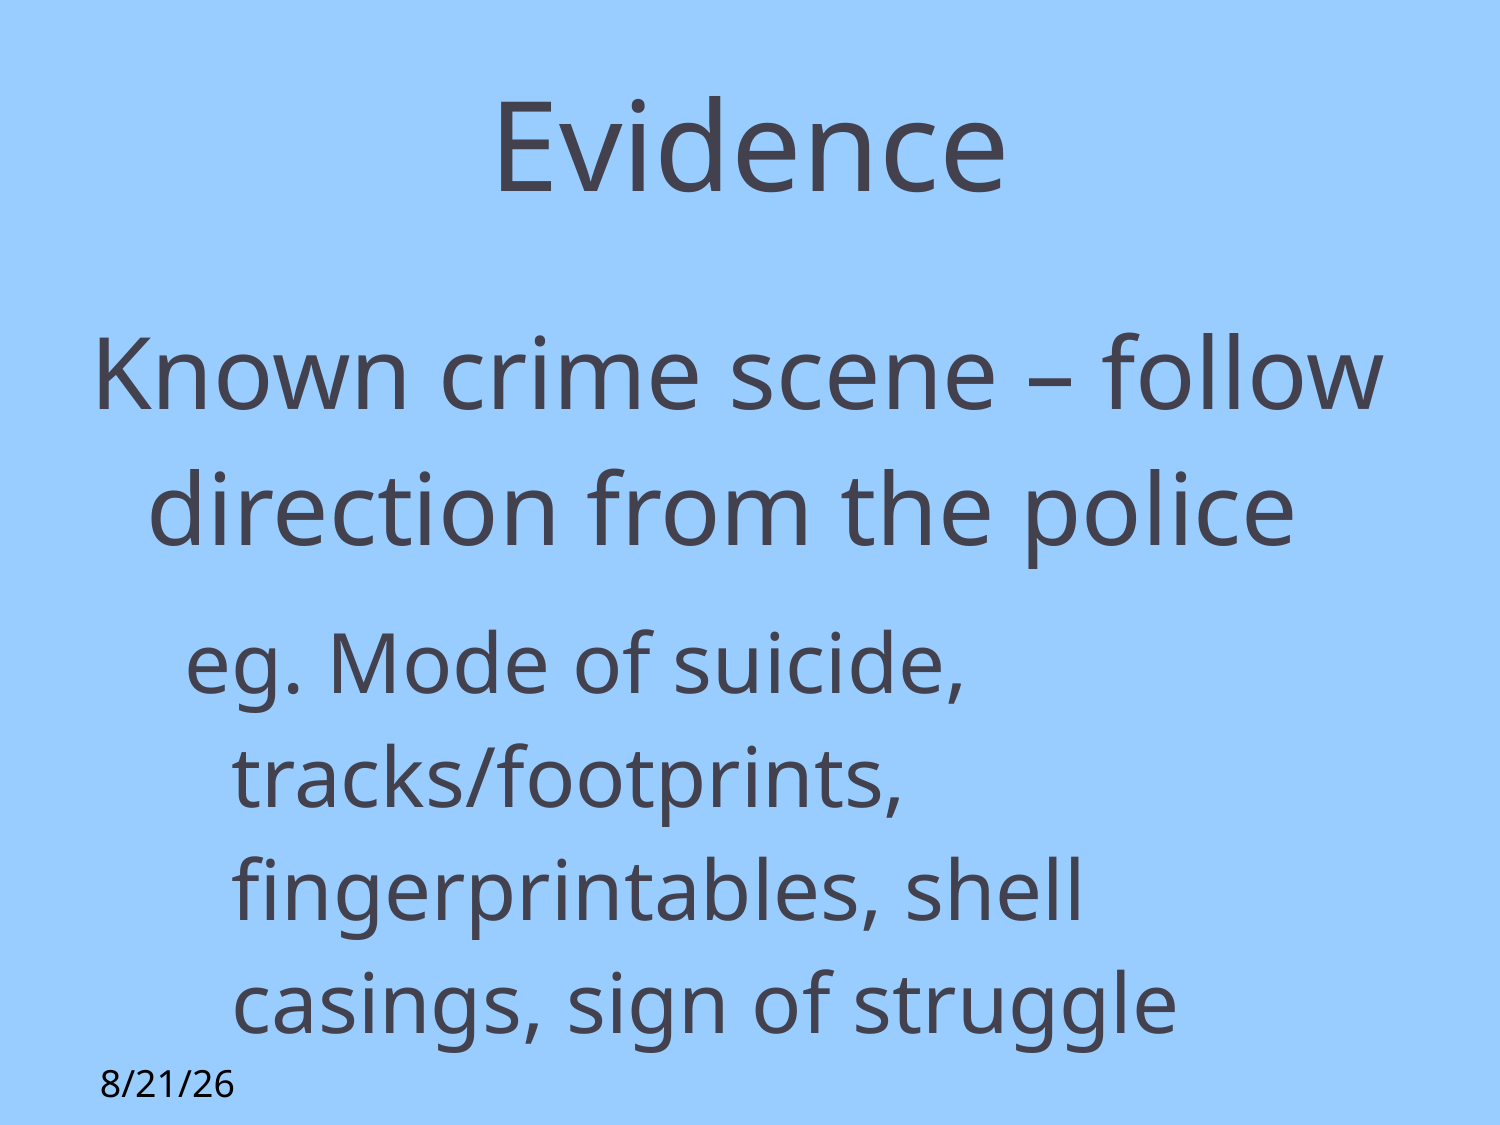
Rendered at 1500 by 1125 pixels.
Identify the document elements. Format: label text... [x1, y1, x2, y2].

list Known crime scene – follow direction from the police eg. Mode of suicide, tracks/footprints, fingerprintables, shell casings, sign of struggle [75, 287, 1425, 1077]
title Evidence [75, 33, 1425, 244]
